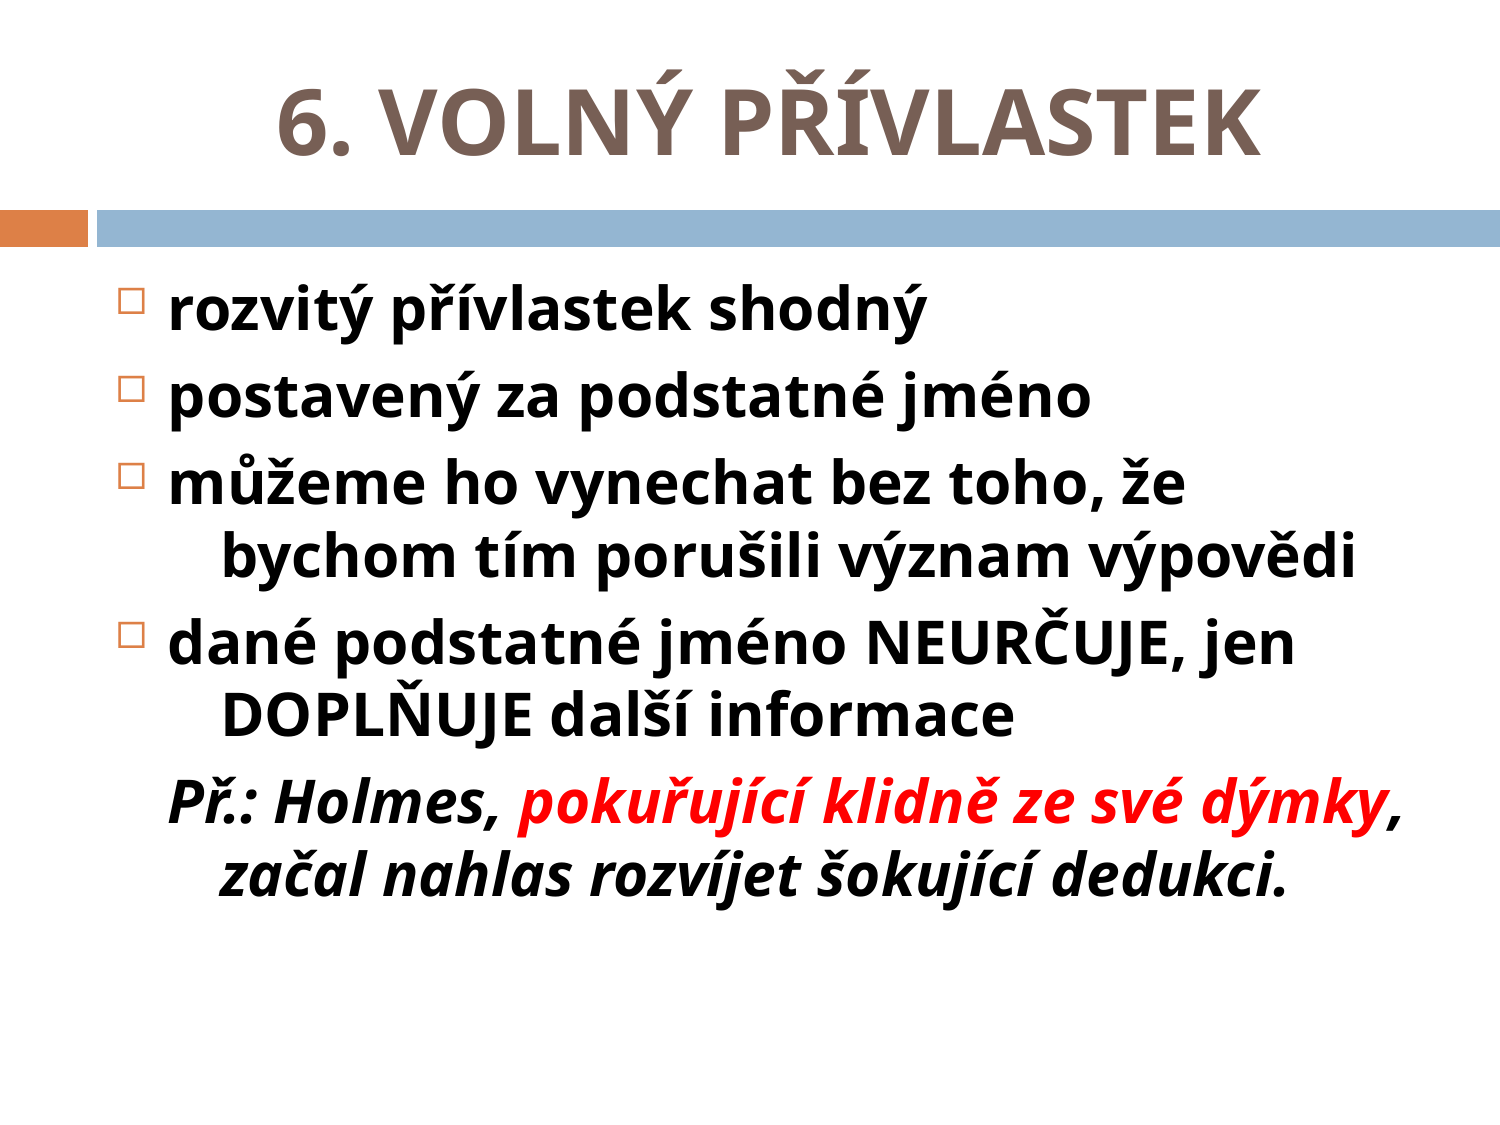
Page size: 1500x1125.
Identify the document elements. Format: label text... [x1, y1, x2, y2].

title 6. VOLNÝ PŘÍVLASTEK [100, 37, 1438, 201]
list rozvitý přívlastek shodný postavený za podstatné jméno můžeme ho vynechat bez toho, že bychom tím porušili význam výpovědi dané podstatné jméno NEURČUJE, jen DOPLŇUJE další informace Př.: Holmes, pokuřující klidně ze své dýmky, začal nahlas rozvíjet šokující dedukci. [100, 262, 1438, 1000]
